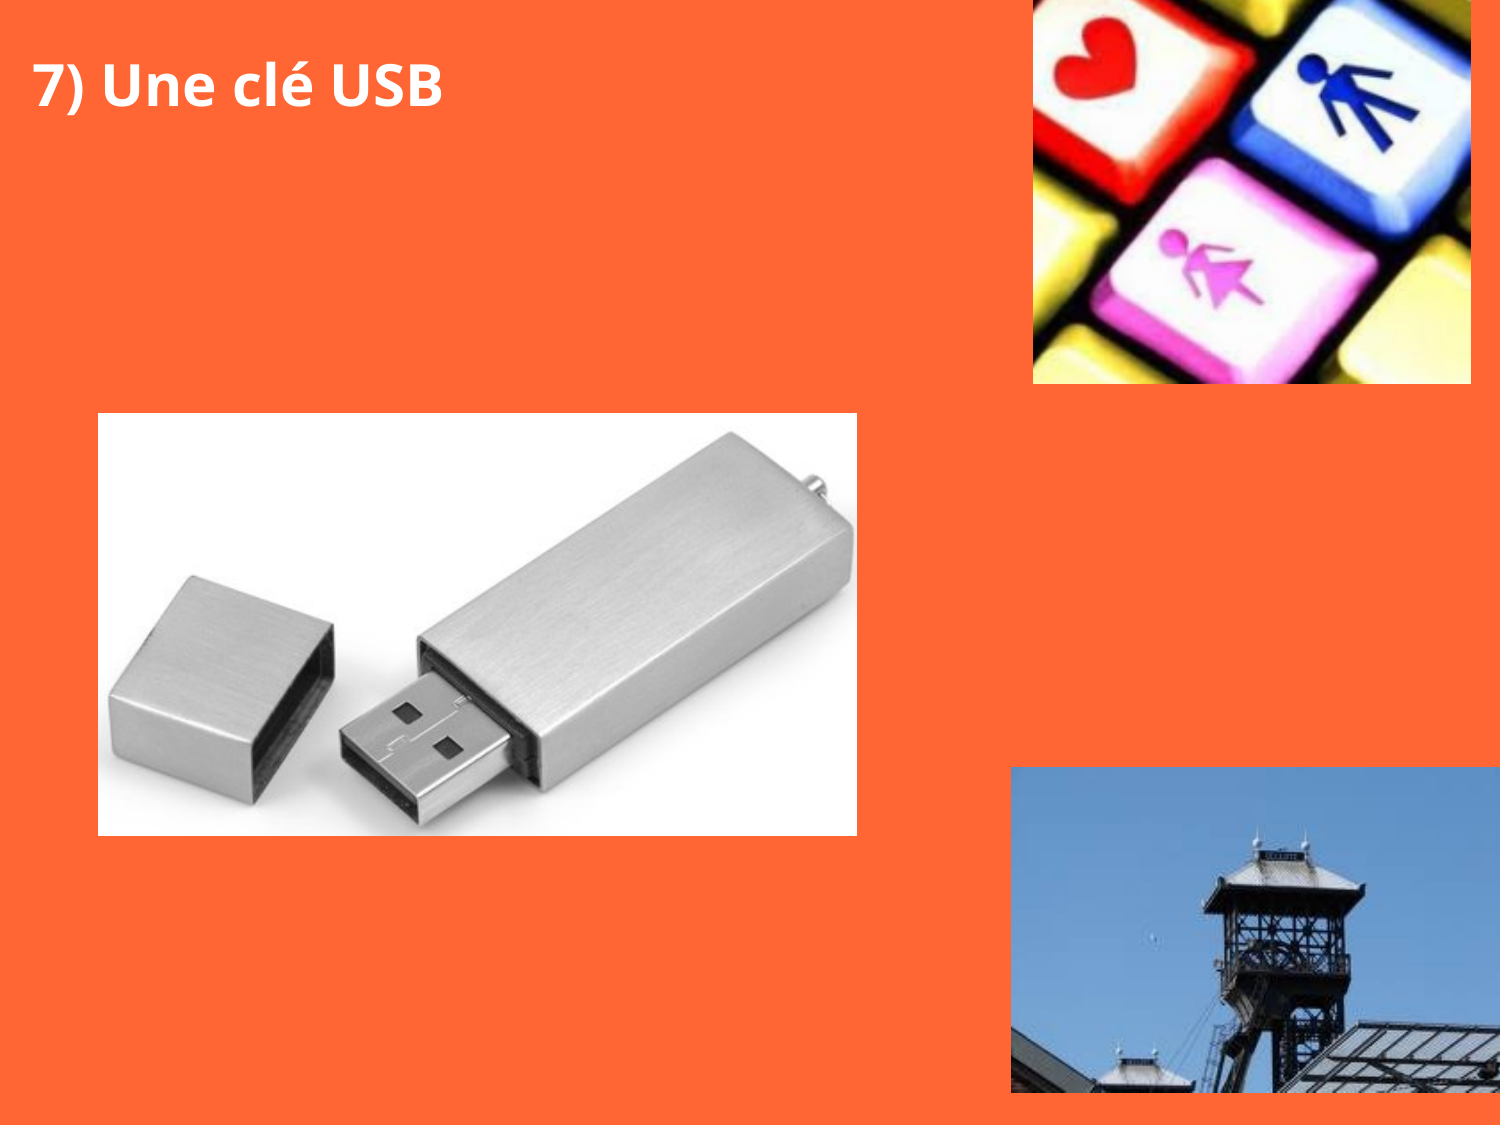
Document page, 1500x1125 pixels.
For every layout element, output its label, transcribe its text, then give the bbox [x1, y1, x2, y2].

text_box 7) Une clé USB [0, 29, 1033, 126]
picture [1011, 767, 1500, 1093]
picture [98, 413, 857, 836]
picture [1033, 0, 1471, 384]
